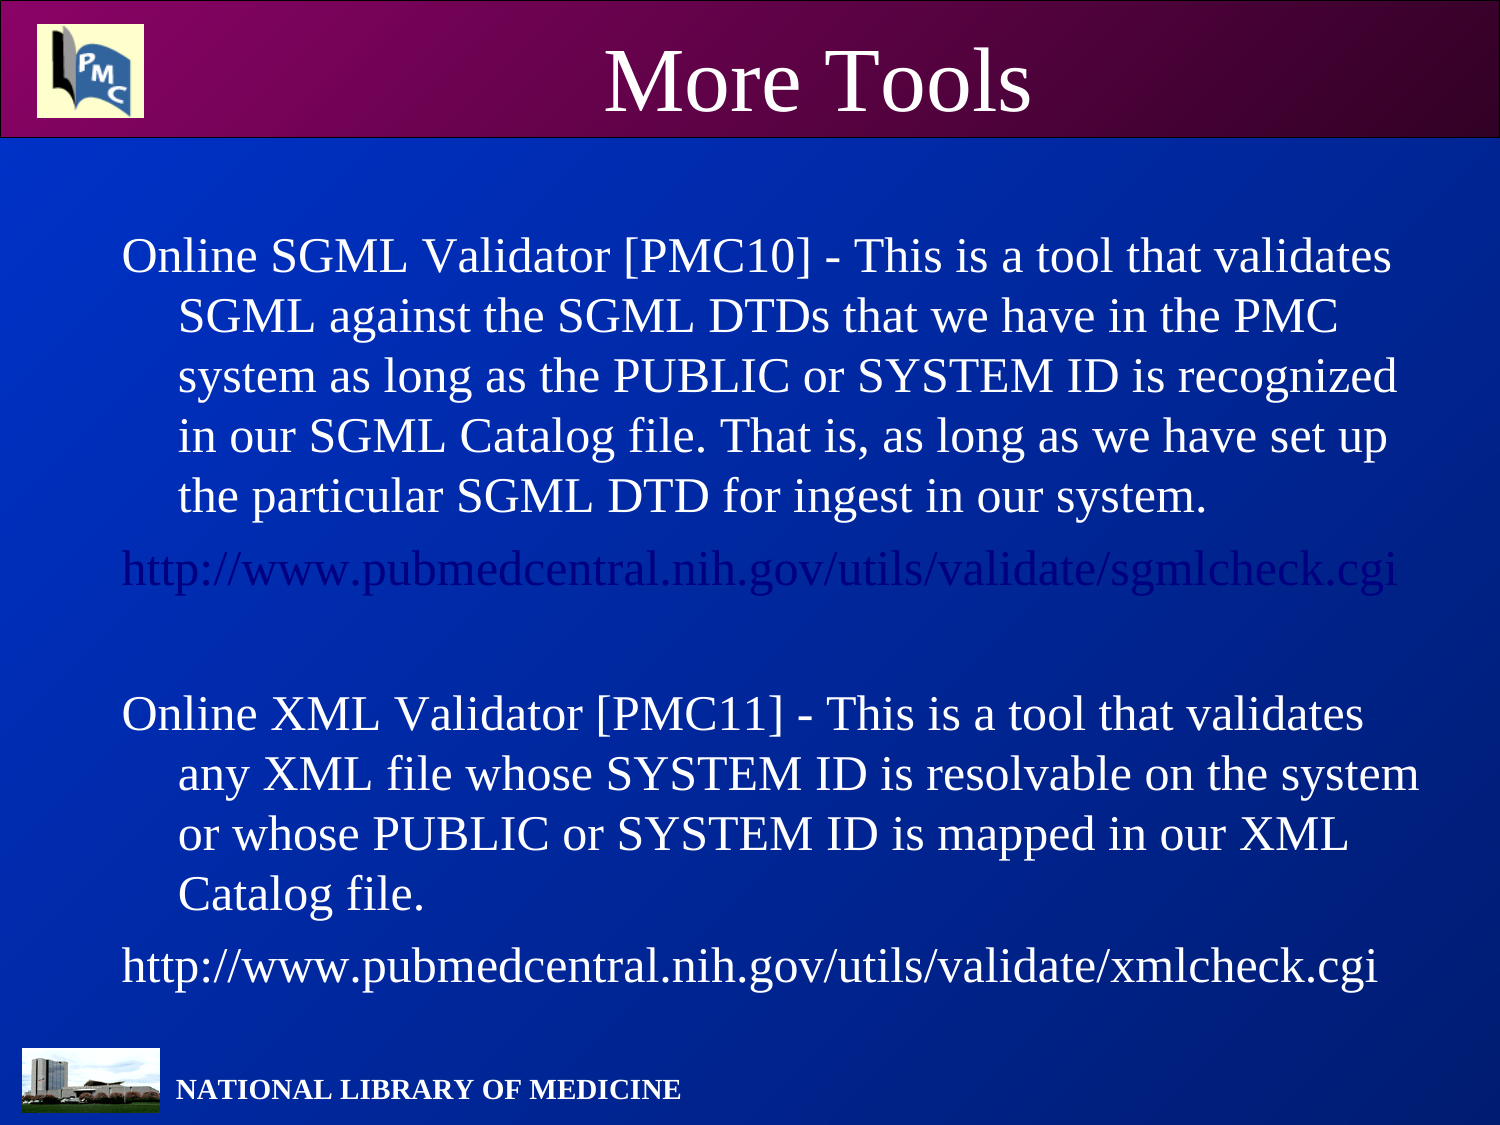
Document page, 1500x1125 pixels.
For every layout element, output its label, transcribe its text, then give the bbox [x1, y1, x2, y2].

picture [22, 1048, 160, 1113]
list Online SGML Validator [PMC10] - This is a tool that validates SGML against the SGML DTDs that we have in the PMC system as long as the PUBLIC or SYSTEM ID is recognized in our SGML Catalog file. That is, as long as we have set up the particular SGML DTD for ingest in our system. http://www.pubmedcentral.nih.gov/utils/validate/sgmlcheck.cgi Online XML Validator [PMC11] - This is a tool that validates any XML file whose SYSTEM ID is resolvable on the system or whose PUBLIC or SYSTEM ID is mapped in our XML Catalog file. http://www.pubmedcentral.nih.gov/utils/validate/xmlcheck.cgi [106, 215, 1457, 1073]
title More Tools [174, 11, 1463, 138]
